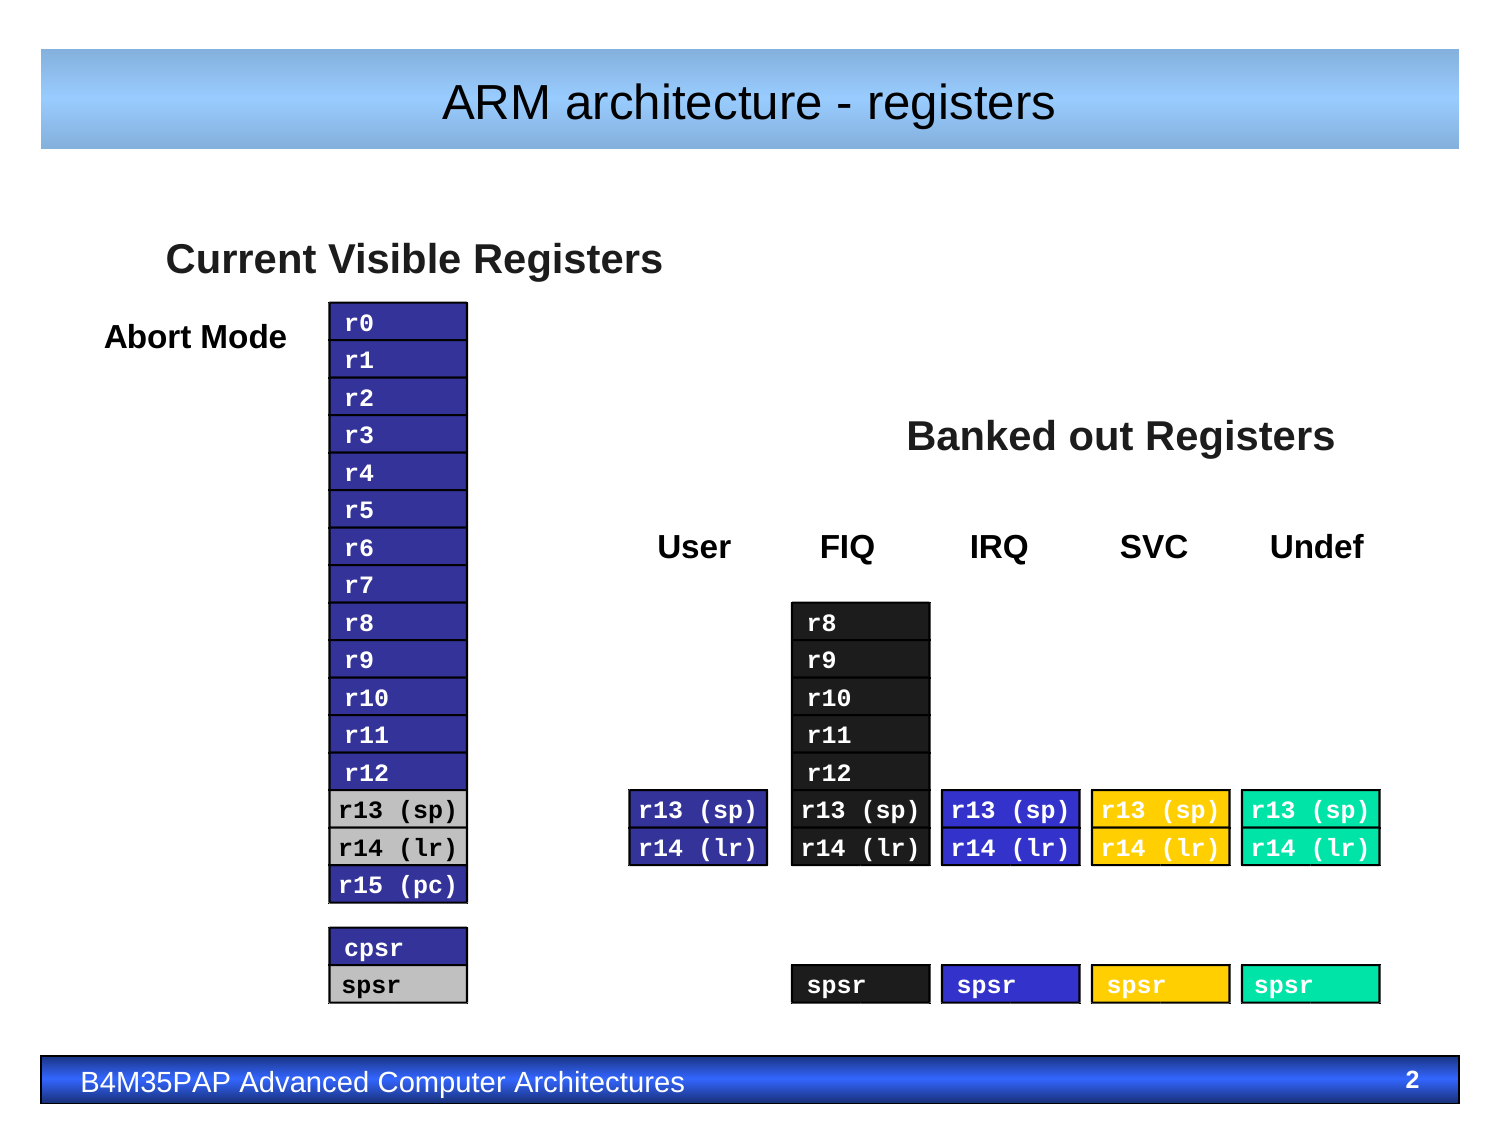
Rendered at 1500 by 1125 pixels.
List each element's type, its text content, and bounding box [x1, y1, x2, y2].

title ARM architecture - registers [41, 49, 1459, 149]
chart [49, 179, 1452, 1010]
